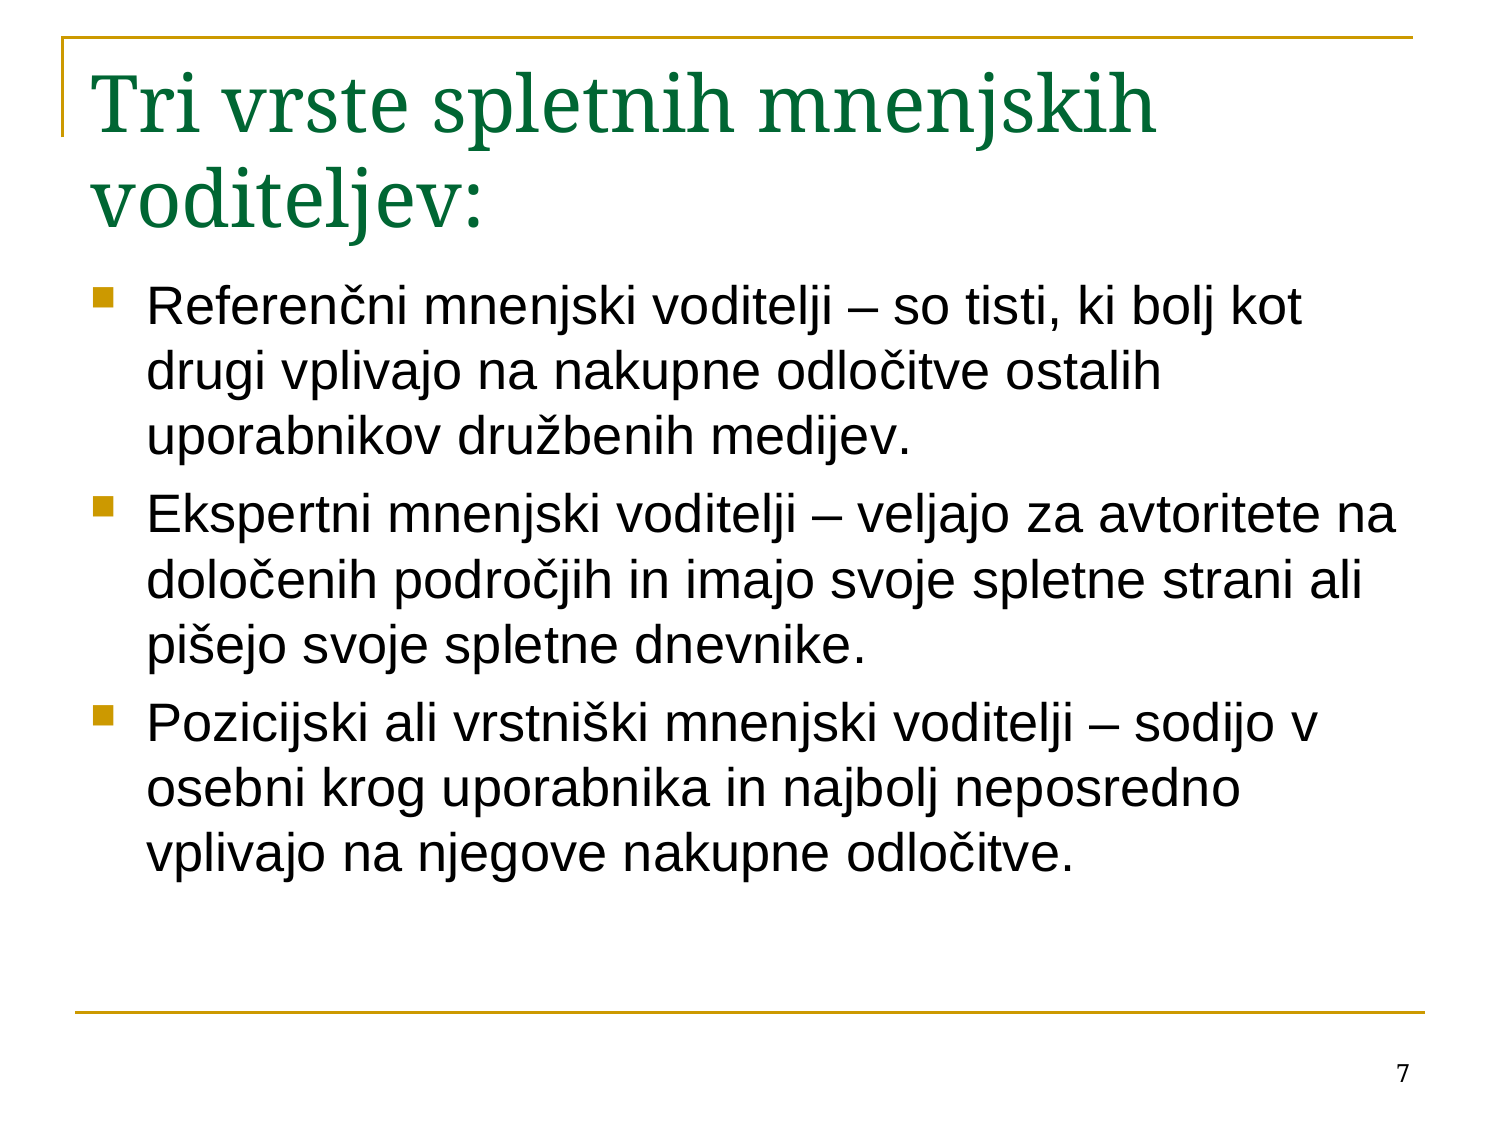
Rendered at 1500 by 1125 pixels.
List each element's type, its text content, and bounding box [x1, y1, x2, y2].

text_box <number> [1074, 1024, 1426, 1100]
list Referenčni mnenjski voditelji – so tisti, ki bolj kot drugi vplivajo na nakupne odločitve ostalih uporabnikov družbenih medijev. Ekspertni mnenjski voditelji – veljajo za avtoritete na določenih področjih in imajo svoje spletne strani ali pišejo svoje spletne dnevnike. Pozicijski ali vrstniški mnenjski voditelji – sodijo v osebni krog uporabnika in najbolj neposredno vplivajo na njegove nakupne odločitve. [75, 262, 1426, 1006]
title Tri vrste spletnih mnenjskih voditeljev: [75, 45, 1426, 233]
